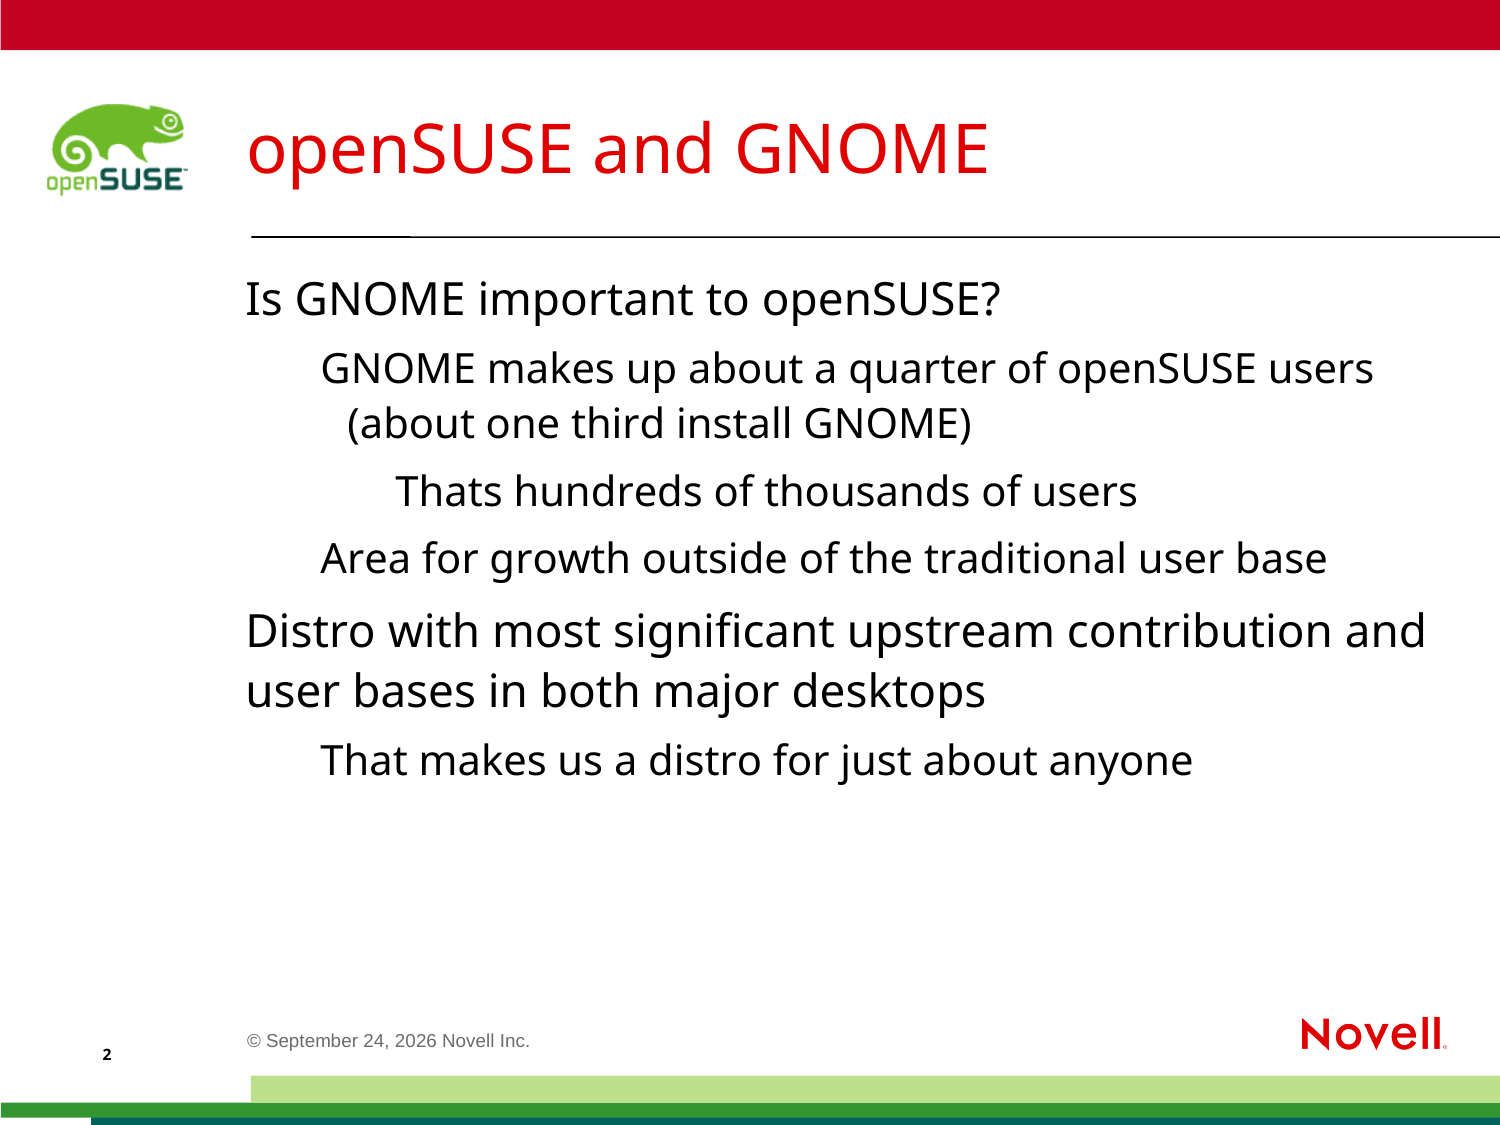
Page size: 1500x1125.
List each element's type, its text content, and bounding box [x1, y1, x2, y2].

list Is GNOME important to openSUSE? GNOME makes up about a quarter of openSUSE users (about one third install GNOME) Thats hundreds of thousands of users Area for growth outside of the traditional user base Distro with most significant upstream contribution and user bases in both major desktops That makes us a distro for just about anyone [245, 267, 1458, 980]
picture [1295, 1011, 1453, 1056]
picture [47, 104, 188, 197]
title openSUSE and GNOME [246, 68, 1409, 231]
